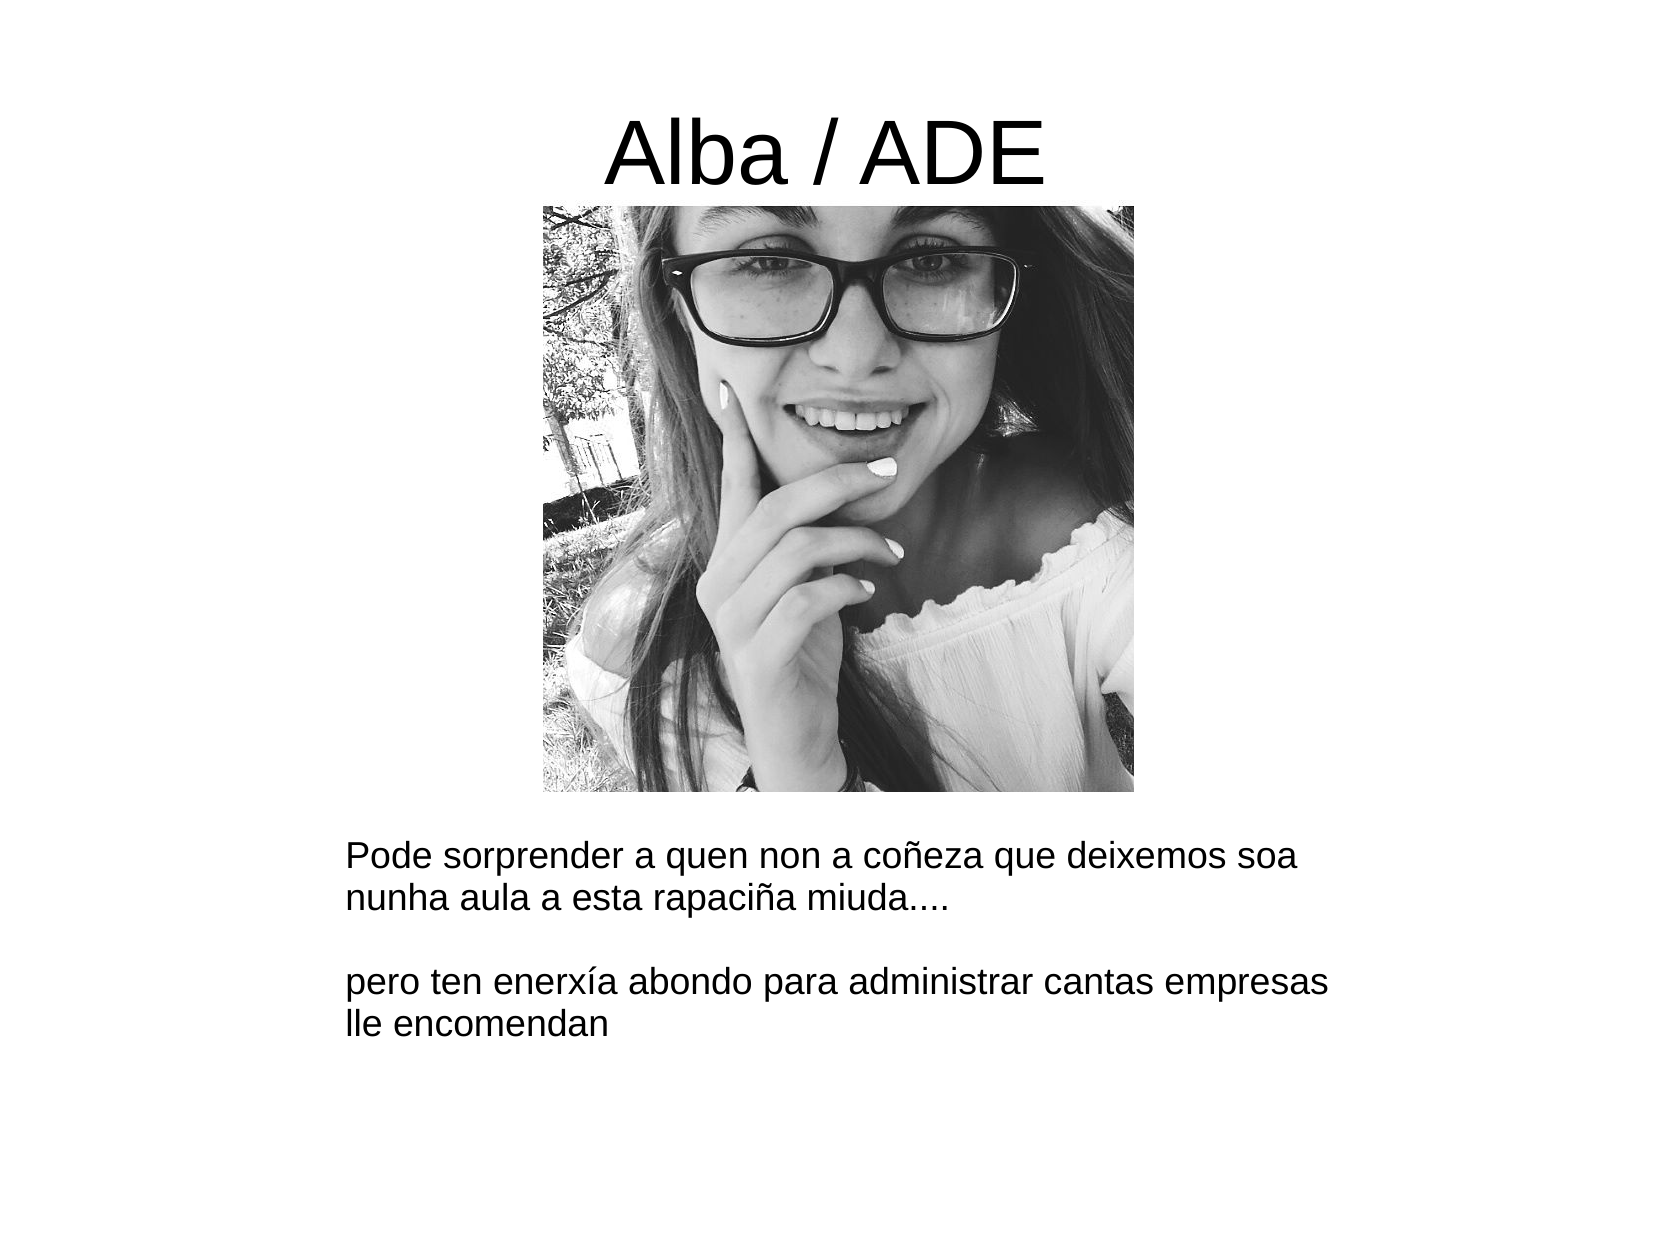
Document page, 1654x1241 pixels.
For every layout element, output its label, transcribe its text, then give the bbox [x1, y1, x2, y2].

picture [543, 200, 1134, 792]
title Alba / ADE [82, 49, 1571, 257]
text_box Pode sorprender a quen non a coñeza que deixemos soa nunha aula a esta rapaciña miuda.... pero ten enerxía abondo para administrar cantas empresas lle encomendan [330, 826, 1359, 1052]
